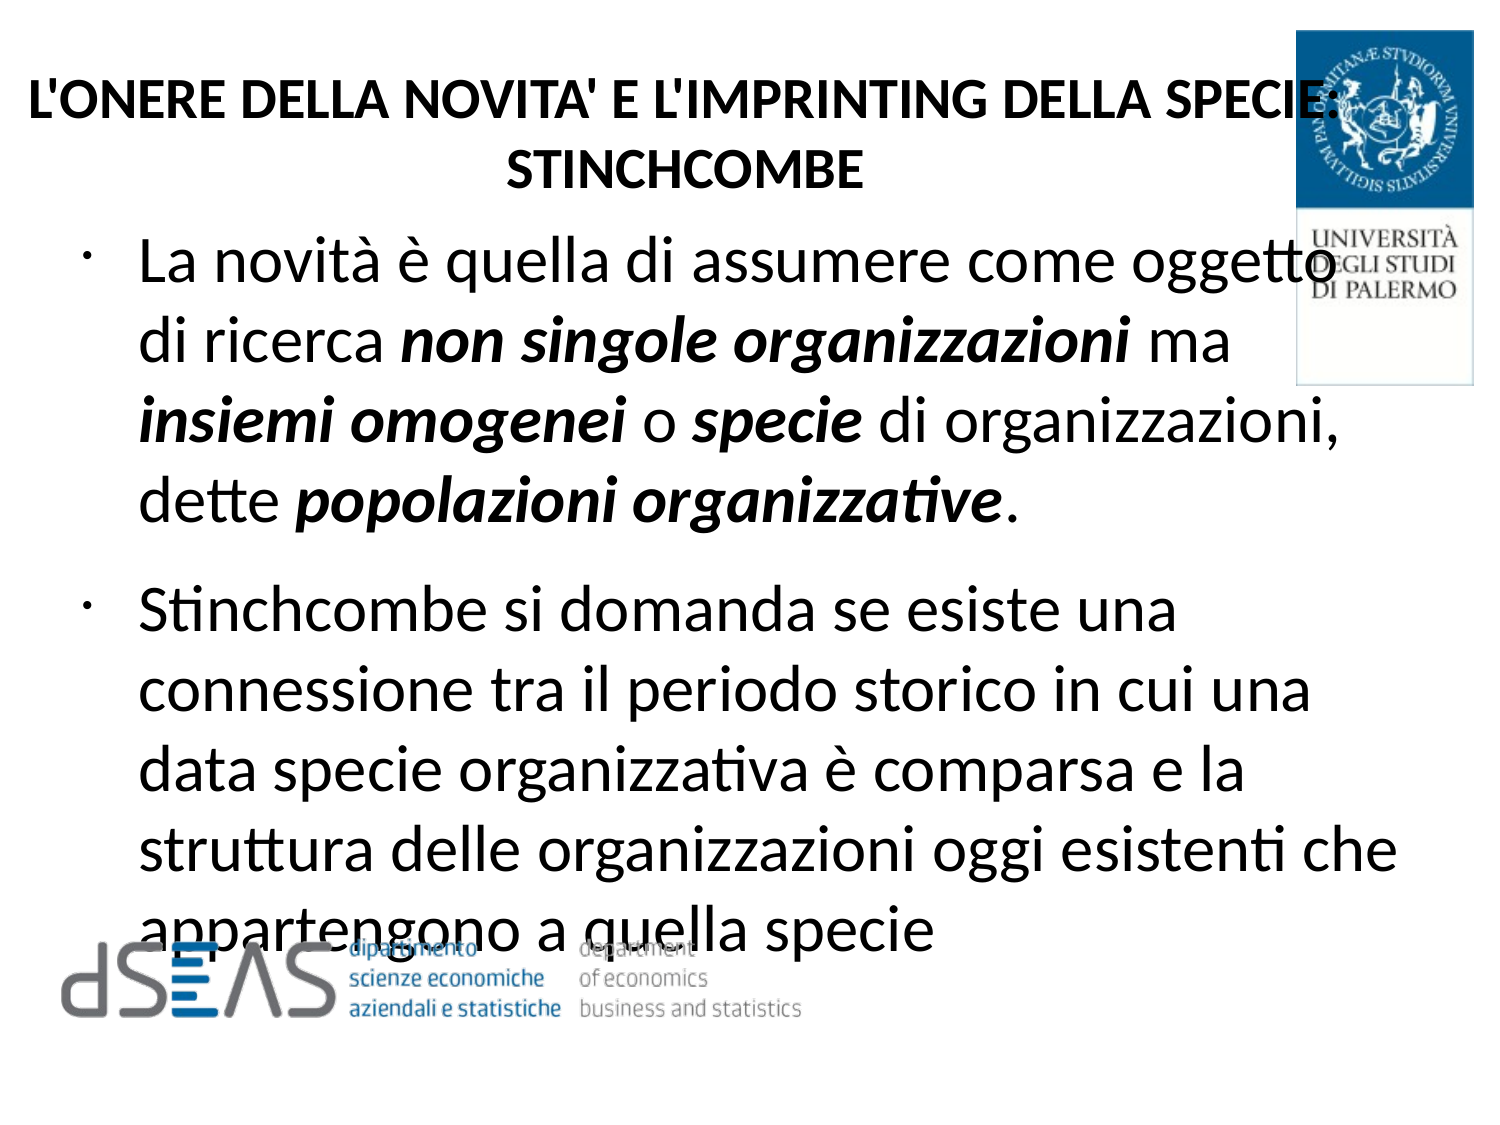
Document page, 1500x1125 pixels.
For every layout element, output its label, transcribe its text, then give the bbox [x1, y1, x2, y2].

list La novità è quella di assumere come oggetto di ricerca non singole organizzazioni ma insiemi omogenei o specie di organizzazioni, dette popolazioni organizzative. Stinchcombe si domanda se esiste una connessione tra il periodo storico in cui una data specie organizzativa è comparsa e la struttura delle organizzazioni oggi esistenti che appartengono a quella specie [67, 208, 1418, 951]
picture [1361, 71, 1369, 78]
picture [39, 845, 831, 1078]
title L'ONERE DELLA NOVITA' E L'IMPRINTING DELLA SPECIE: STINCHCOMBE [10, 52, 1361, 241]
picture [1296, 30, 1474, 386]
